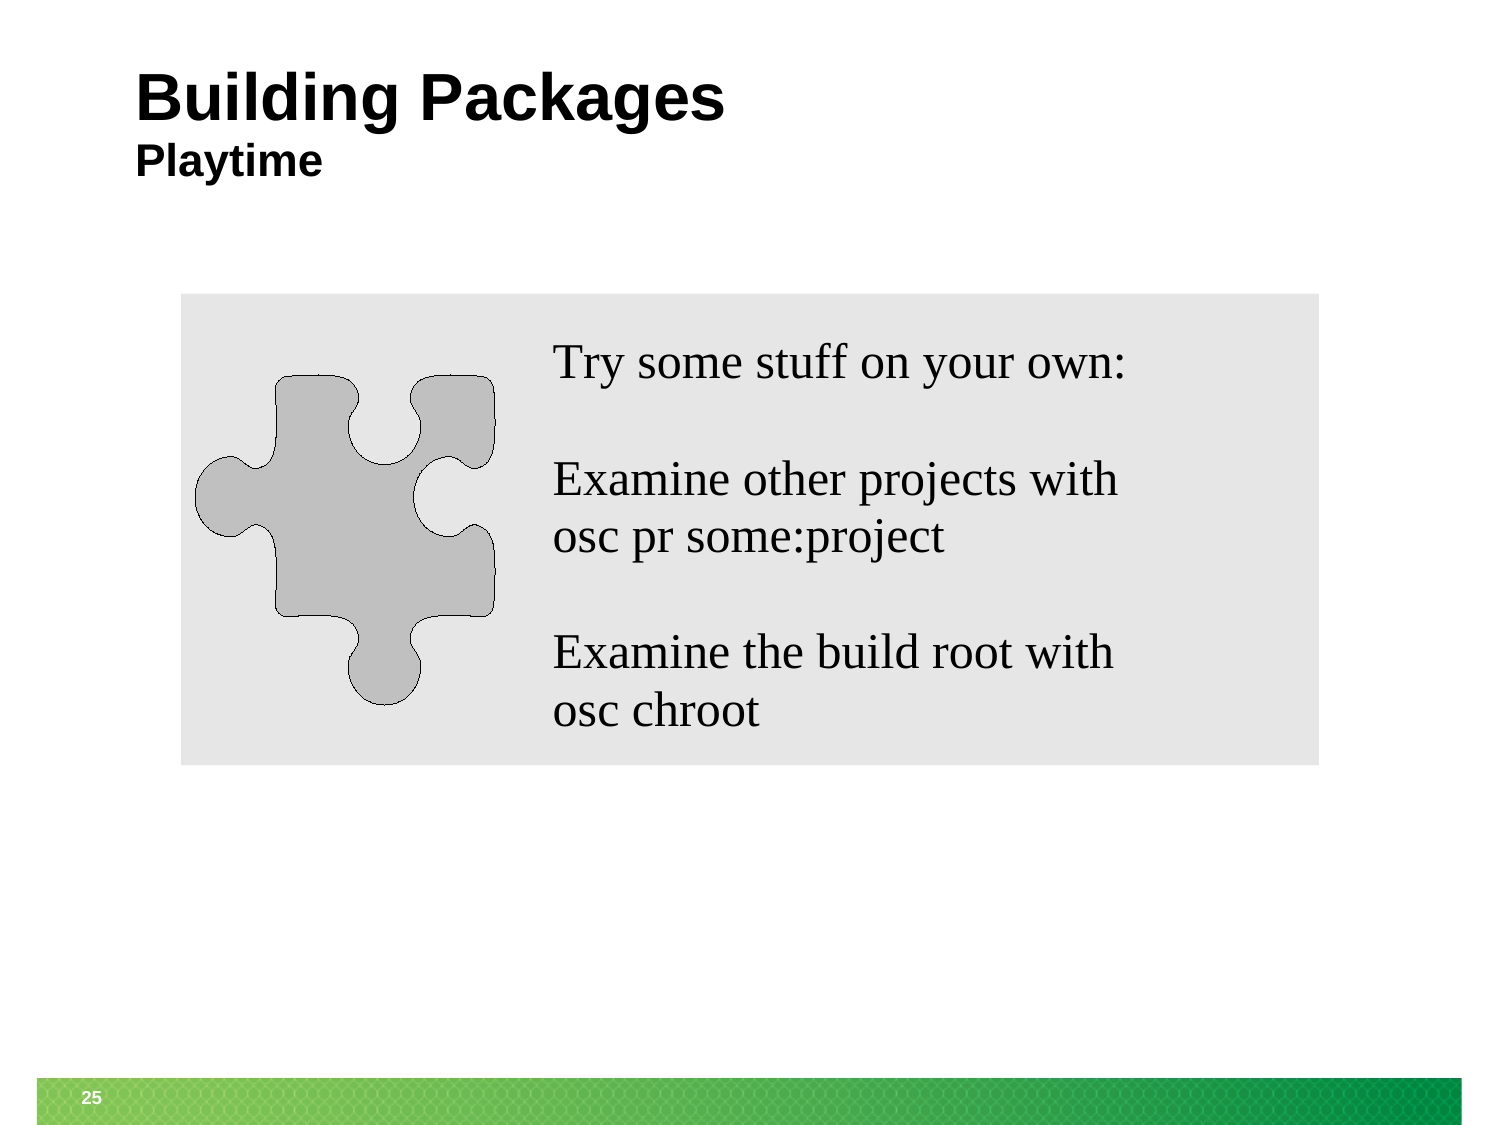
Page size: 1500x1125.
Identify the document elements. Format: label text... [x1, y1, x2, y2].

title Building Packages Playtime [135, 41, 1372, 204]
text_box Try some stuff on your own: Examine other projects with osc pr some:project Examine the build root with osc chroot [552, 331, 1128, 736]
picture [36, 1078, 1462, 1125]
text_box [181, 293, 1319, 766]
